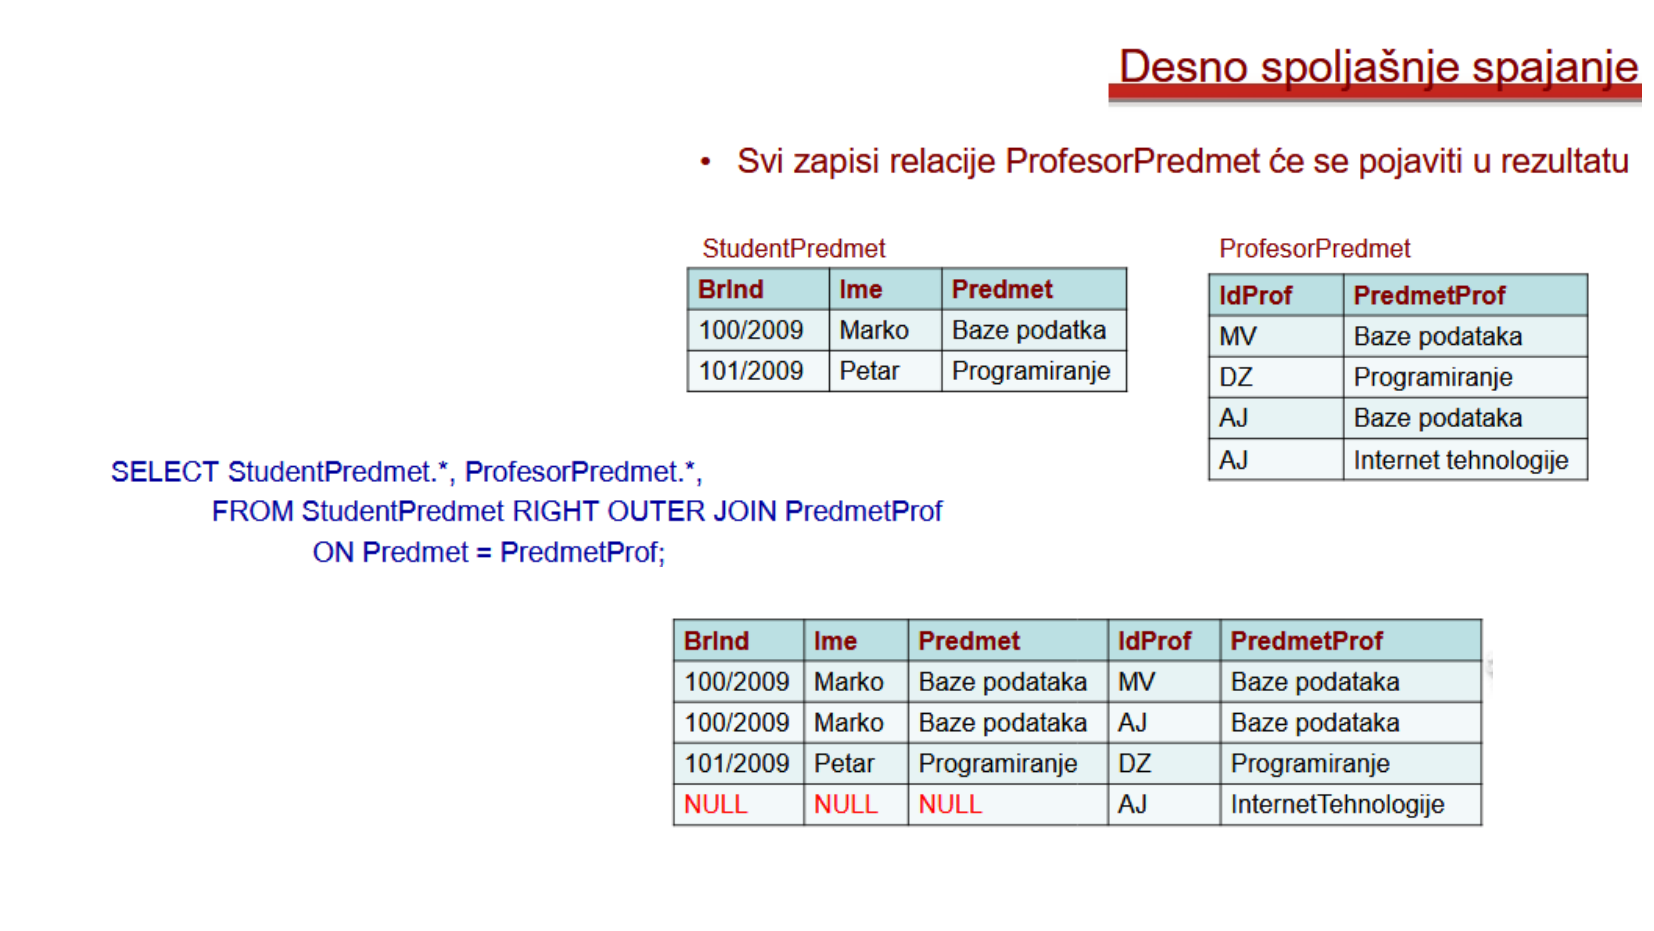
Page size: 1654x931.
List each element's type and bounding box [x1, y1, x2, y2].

picture [661, 611, 1493, 851]
picture [100, 21, 1642, 567]
